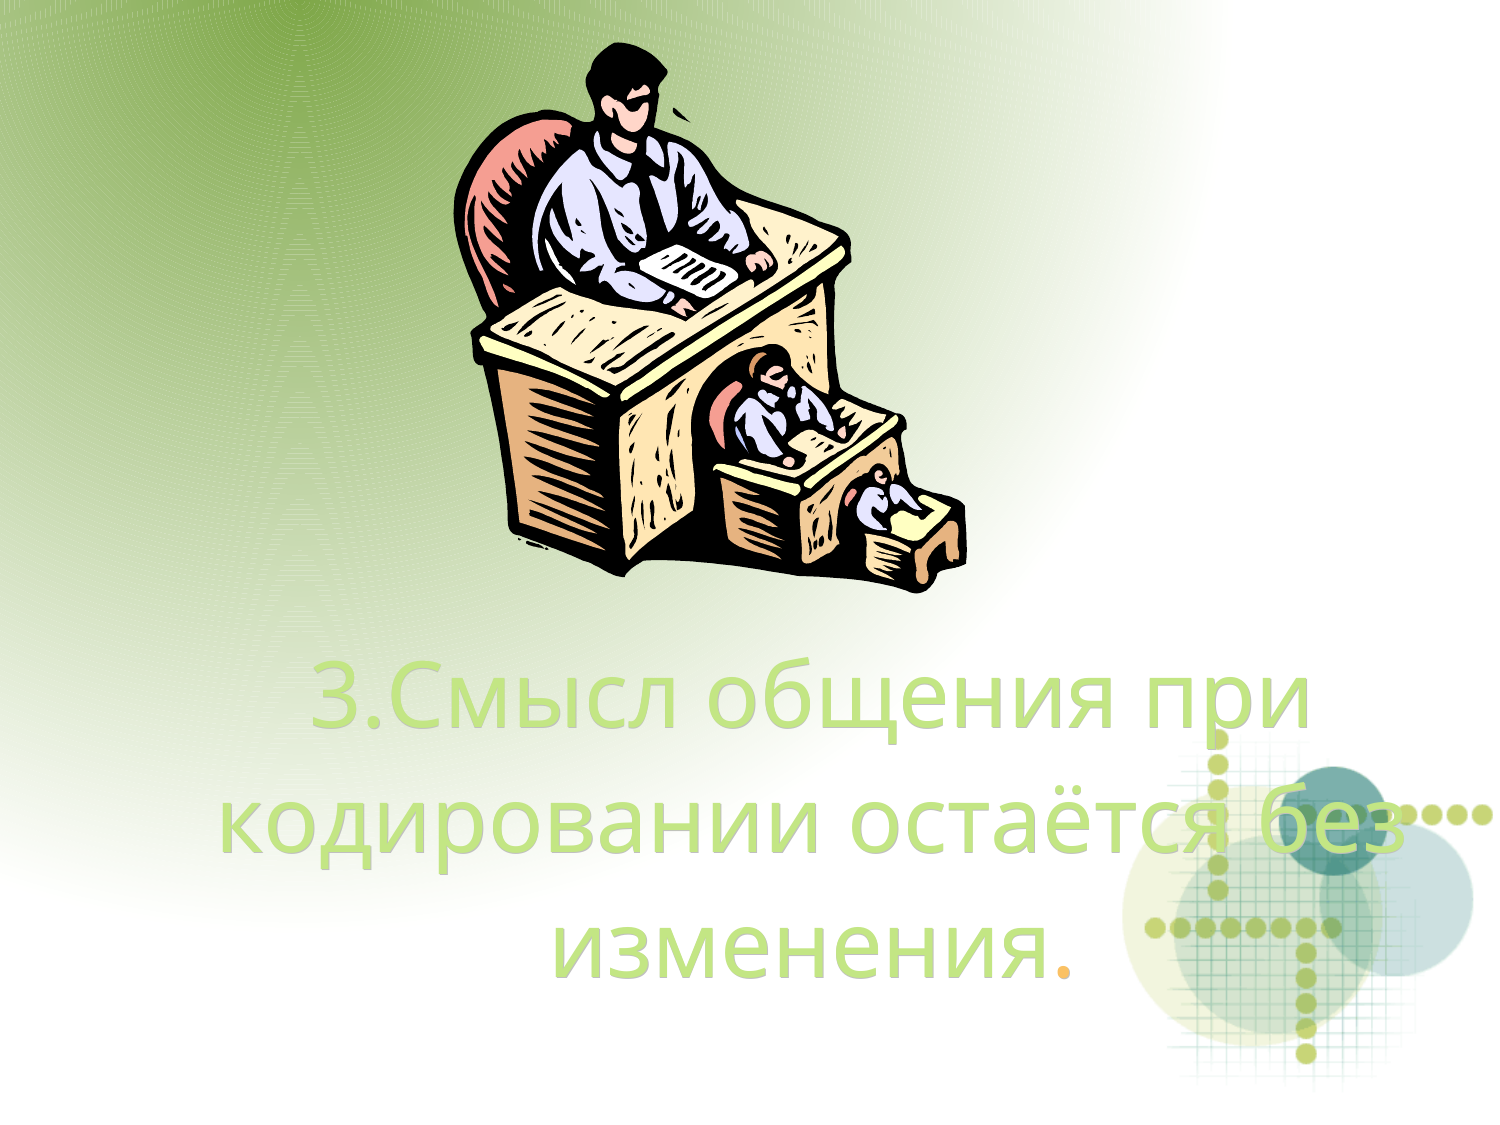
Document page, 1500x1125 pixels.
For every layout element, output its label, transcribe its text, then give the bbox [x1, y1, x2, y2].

picture [1110, 718, 1500, 1098]
picture [450, 37, 972, 599]
title 3.Смысл общения при кодировании остаётся без изменения. [174, 664, 1450, 1013]
